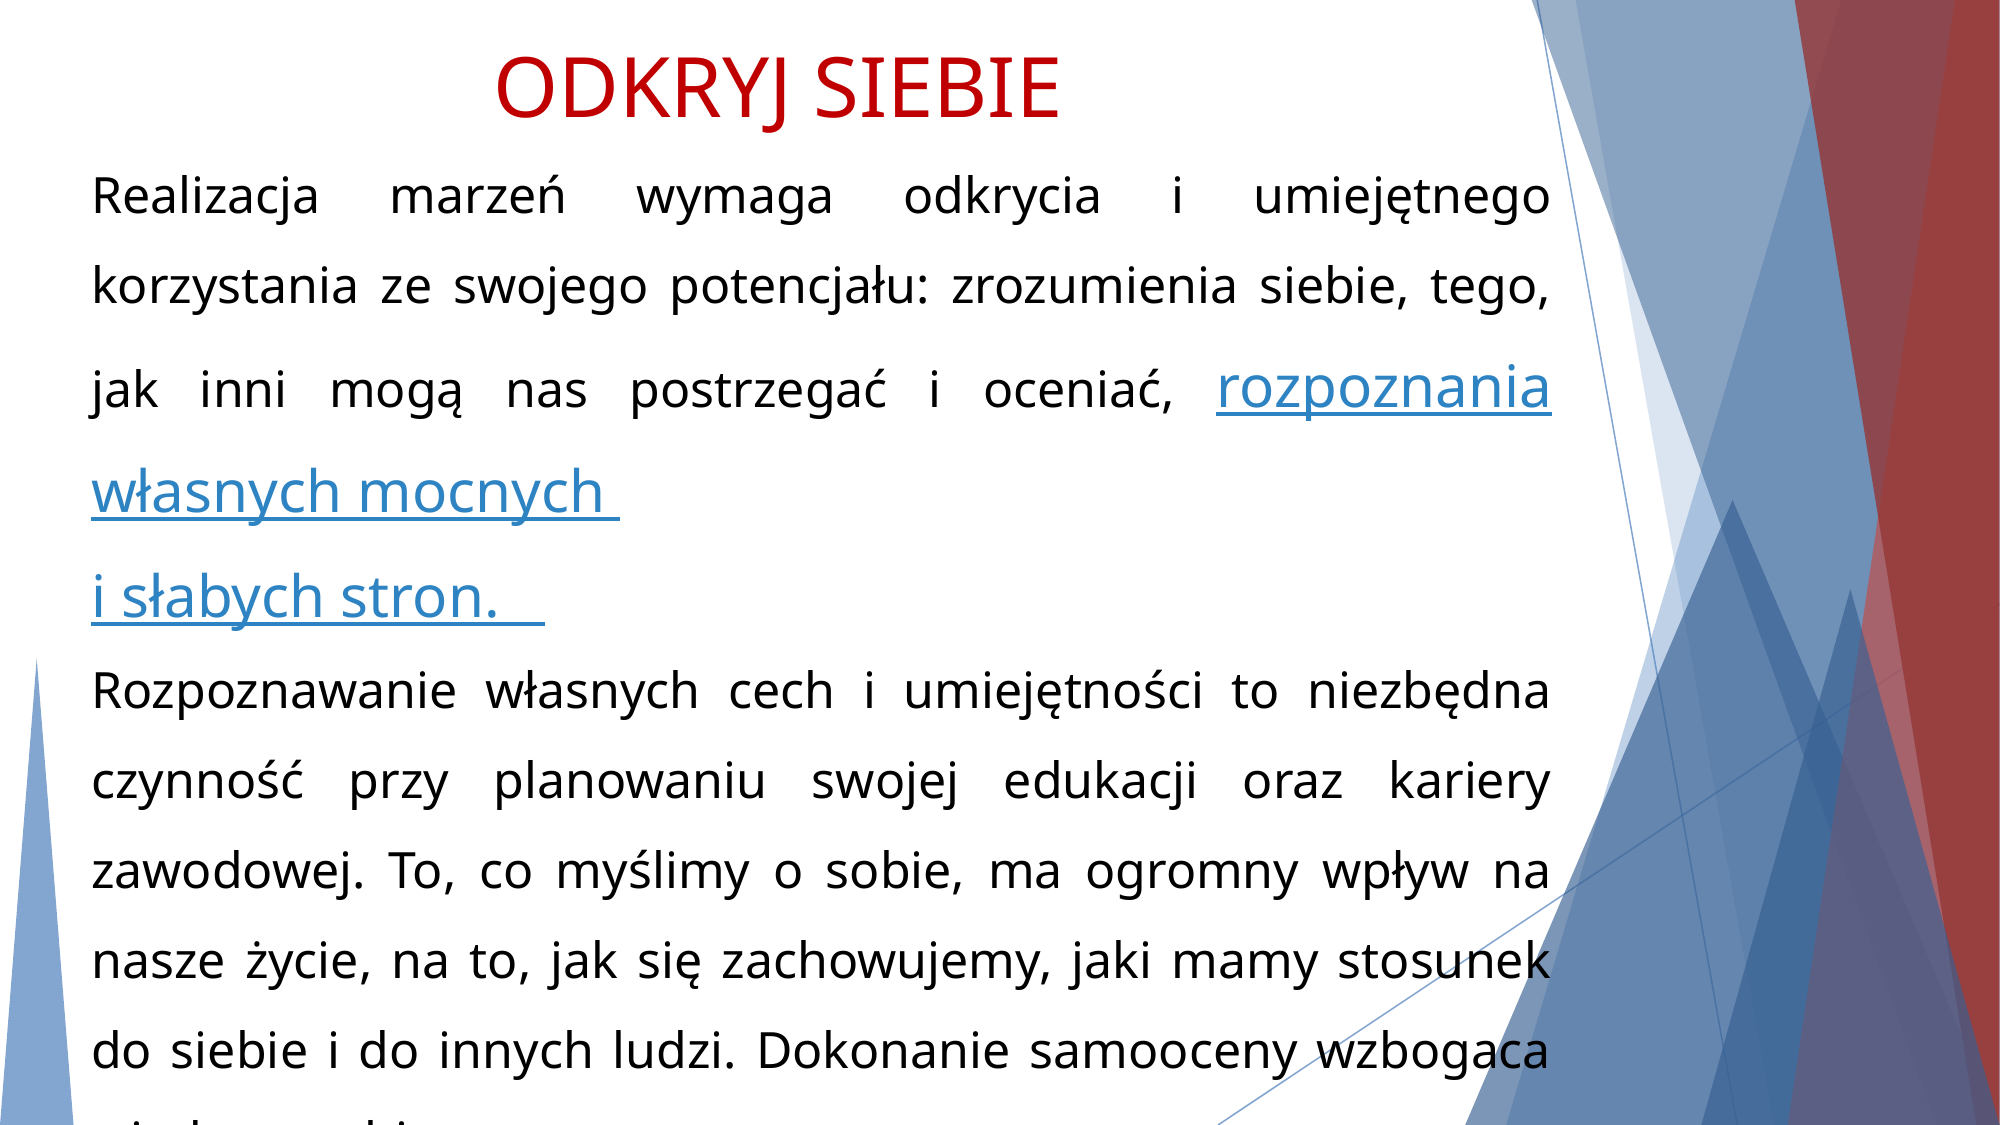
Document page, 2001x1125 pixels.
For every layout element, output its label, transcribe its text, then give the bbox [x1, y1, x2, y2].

text_box ODKRYJ SIEBIE Realizacja marzeń wymaga odkrycia i umiejętnego korzystania ze swojego potencjału: zrozumienia siebie, tego, jak inni mogą nas postrzegać i oceniać, rozpoznania własnych mocnych i słabych stron. Rozpoznawanie własnych cech i umiejętności to niezbędna czynność przy planowaniu swojej edukacji oraz kariery zawodowej. To, co myślimy o sobie, ma ogromny wpływ na nasze życie, na to, jak się zachowujemy, jaki mamy stosunek do siebie i do innych ludzi. Dokonanie samooceny wzbogaca wiedzę o sobie. [76, 26, 1567, 1117]
